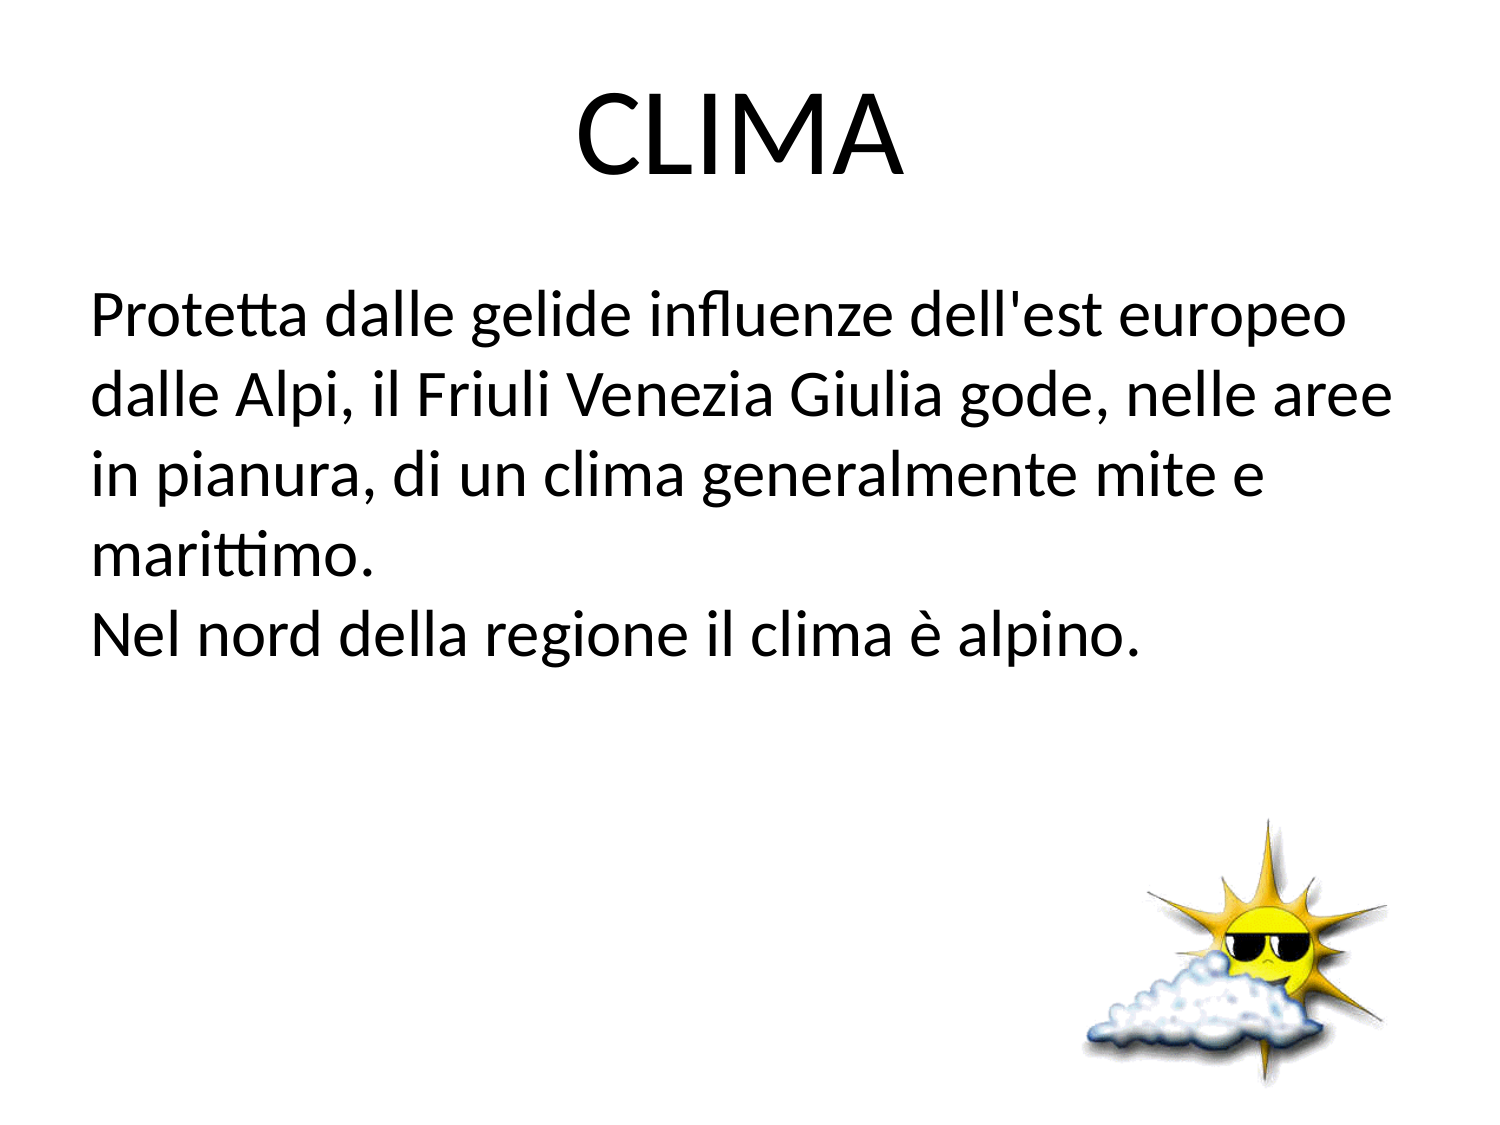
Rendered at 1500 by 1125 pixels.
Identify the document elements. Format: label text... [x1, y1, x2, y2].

title CLIMA [64, 31, 1415, 219]
list Protetta dalle gelide influenze dell'est europeo dalle Alpi, il Friuli Venezia Giulia gode, nelle aree in pianura, di un clima generalmente mite e marittimo. Nel nord della regione il clima è alpino. [75, 262, 1425, 1005]
picture [1057, 808, 1411, 1124]
